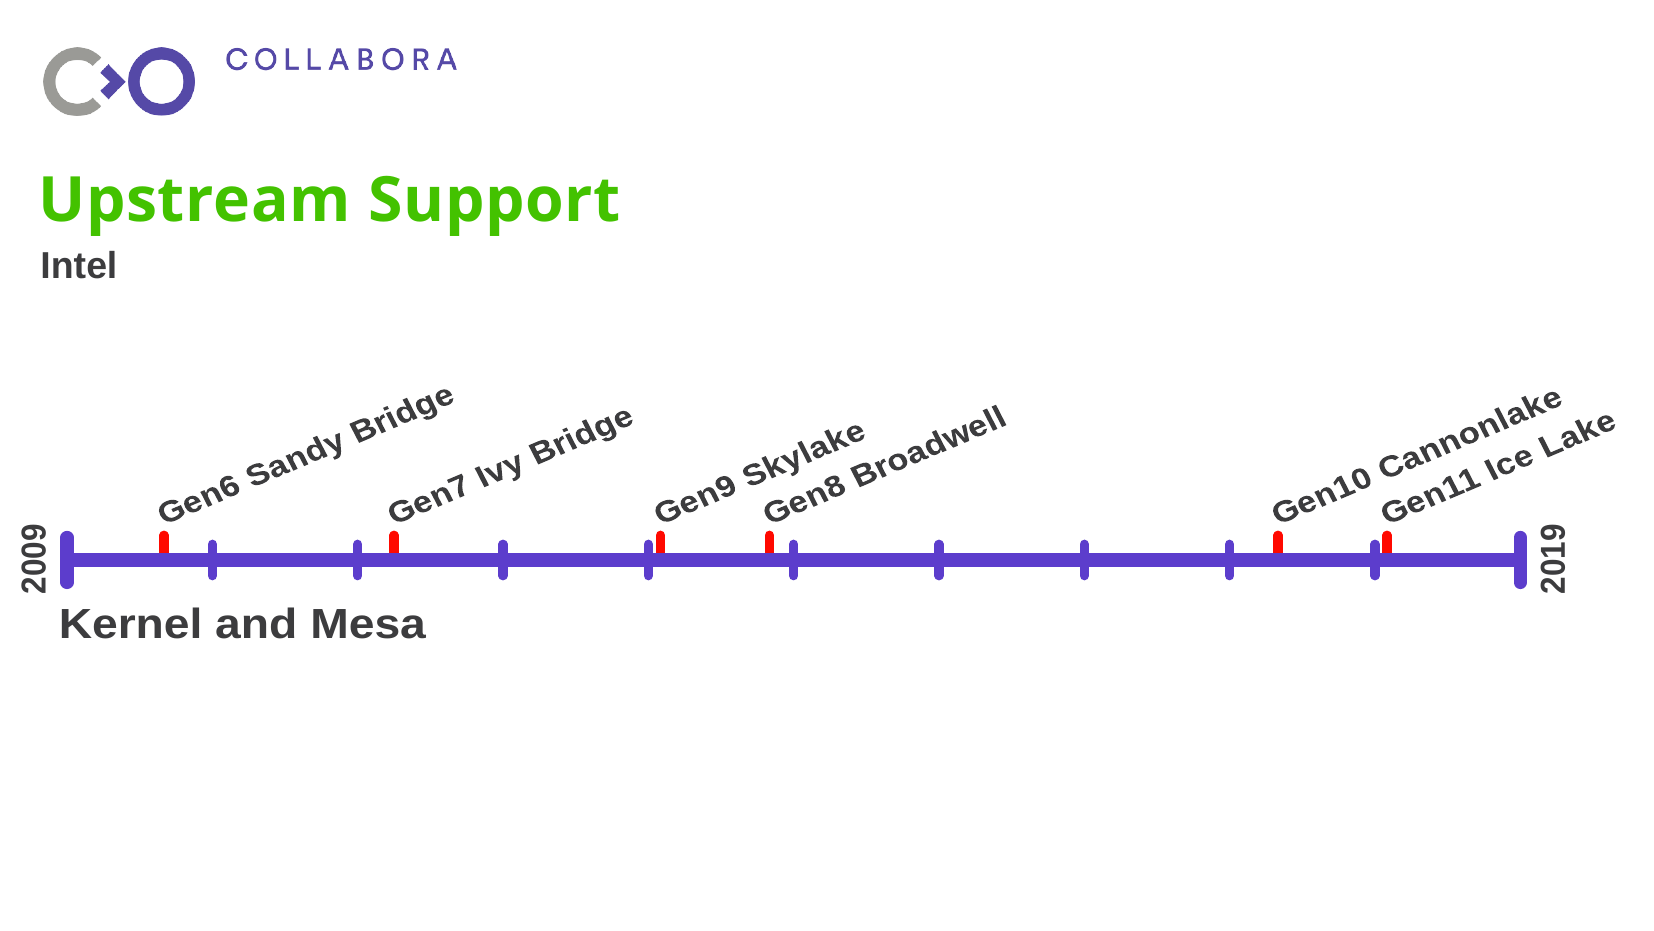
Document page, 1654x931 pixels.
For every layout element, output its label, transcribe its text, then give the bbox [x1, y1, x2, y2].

picture [43, 47, 457, 116]
title Upstream Support [38, 159, 1614, 216]
picture [0, 334, 1654, 674]
text_box Intel [40, 240, 1613, 290]
